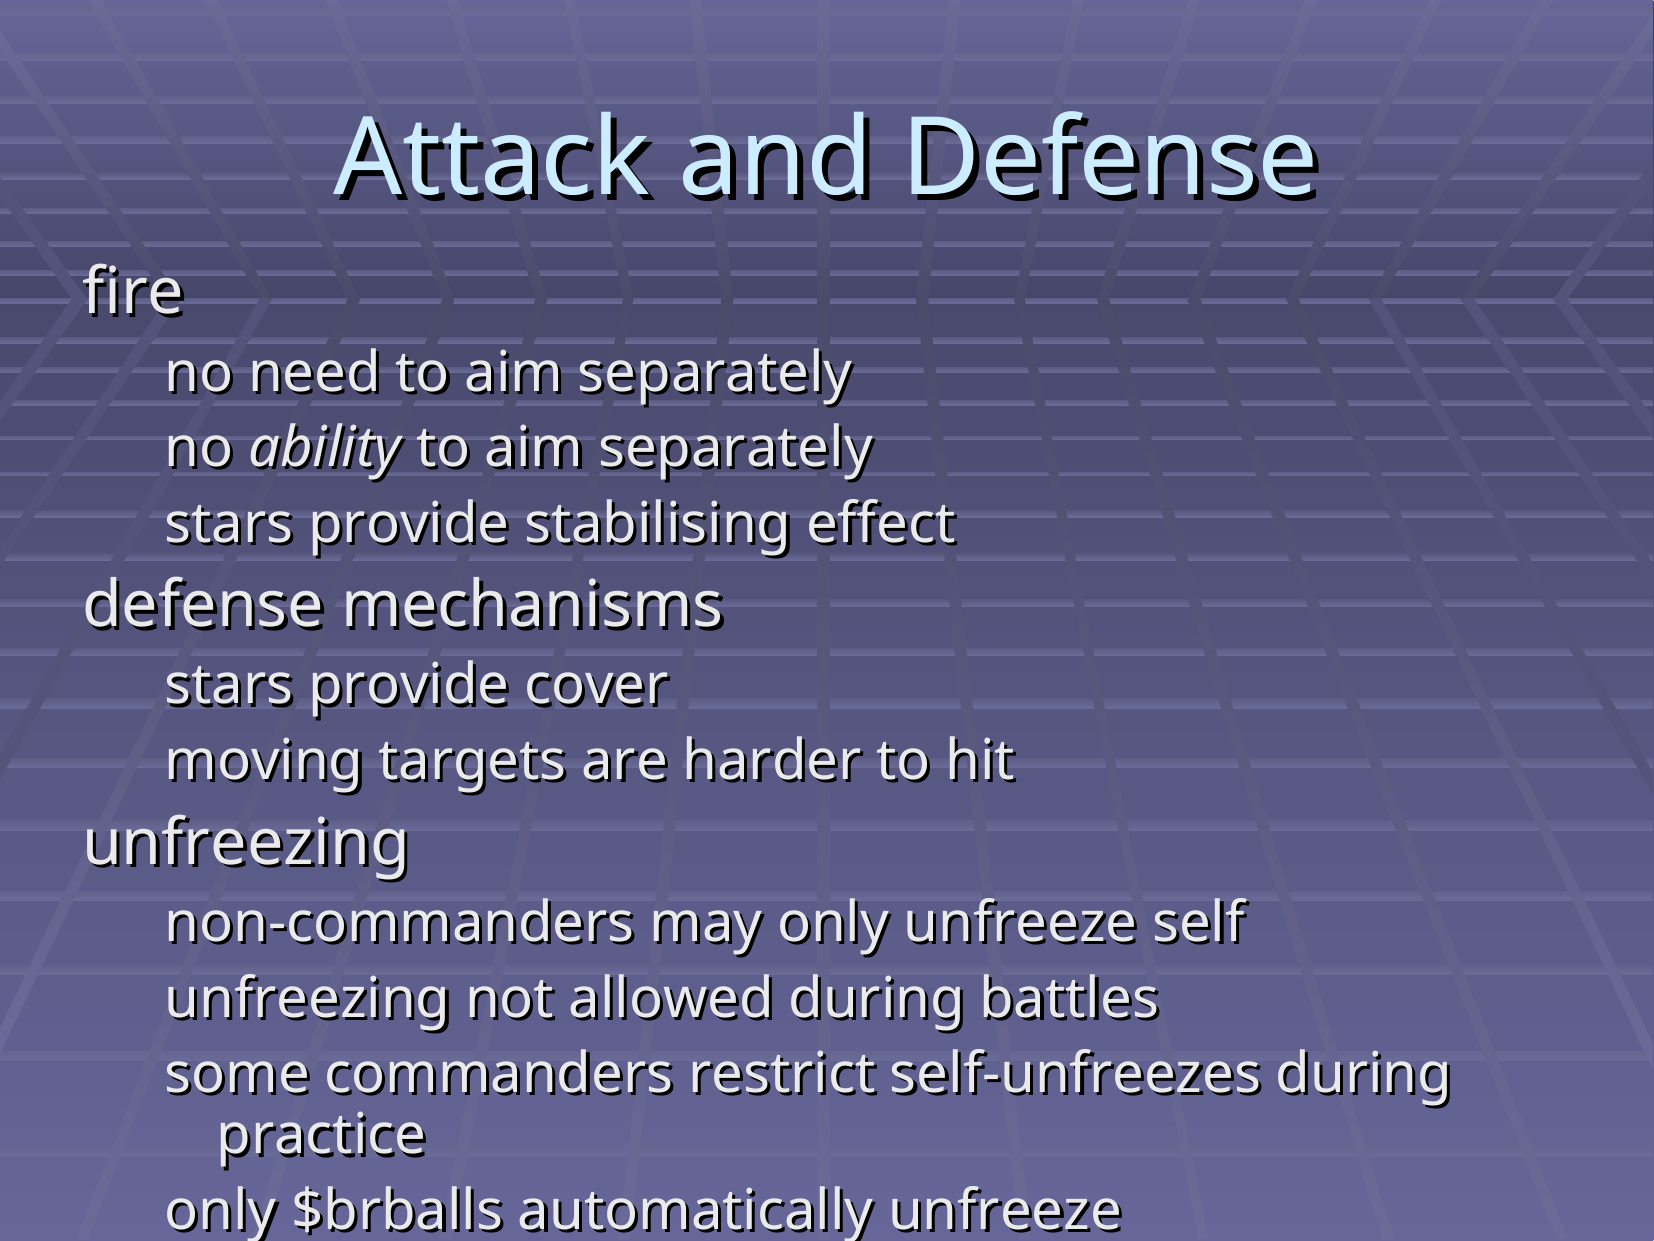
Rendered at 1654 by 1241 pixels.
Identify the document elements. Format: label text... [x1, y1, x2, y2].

title Attack and Defense [82, 56, 1571, 249]
list fire no need to aim separately no ability to aim separately stars provide stabilising effect defense mechanisms stars provide cover moving targets are harder to hit unfreezing non-commanders may only unfreeze self unfreezing not allowed during battles some commanders restrict self-unfreezes during practice only $brballs automatically unfreeze [82, 257, 1571, 1158]
